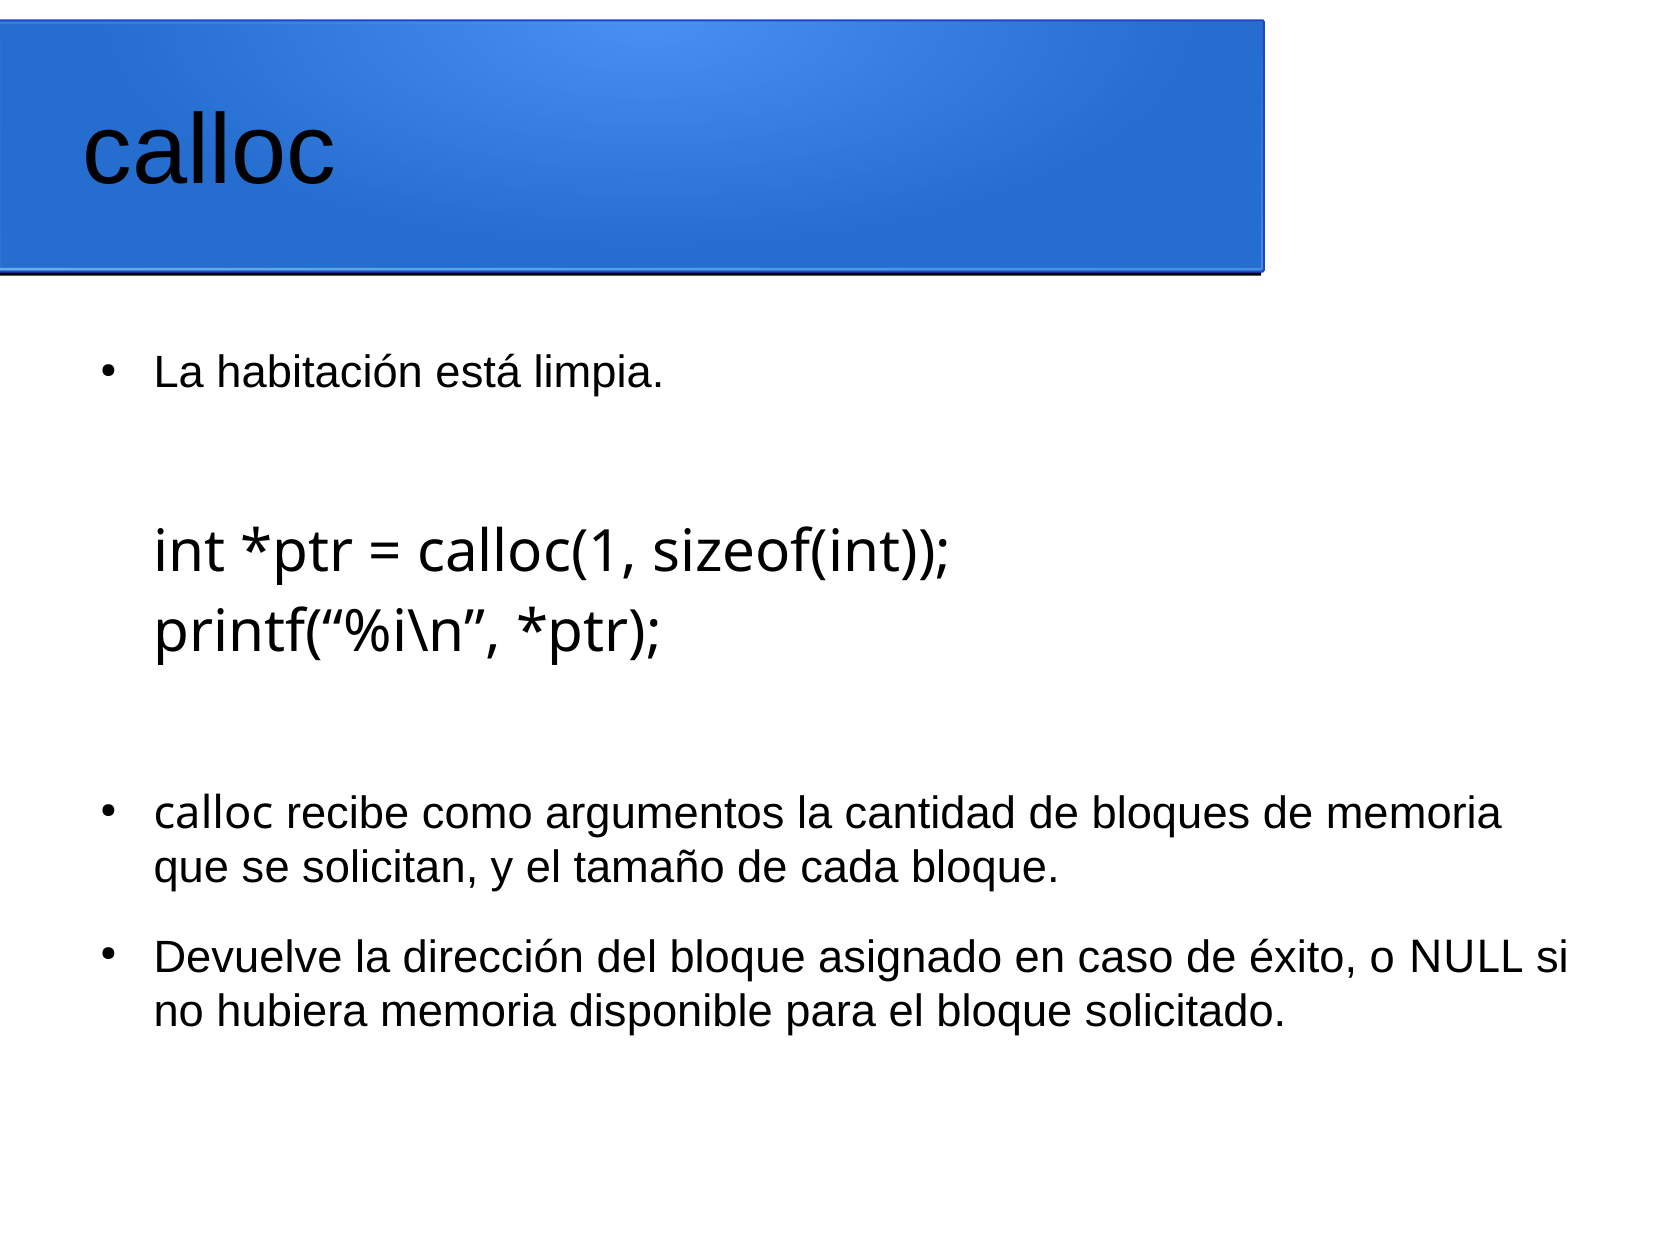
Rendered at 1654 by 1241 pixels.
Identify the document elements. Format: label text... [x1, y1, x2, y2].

list La habitación está limpia. int *ptr = calloc(1, sizeof(int)); printf(“%i\n”, *ptr); calloc recibe como argumentos la cantidad de bloques de memoria que se solicitan, y el tamaño de cada bloque. Devuelve la dirección del bloque asignado en caso de éxito, o NULL si no hubiera memoria disponible para el bloque solicitado. [82, 346, 1571, 1066]
title calloc [82, 47, 1235, 252]
